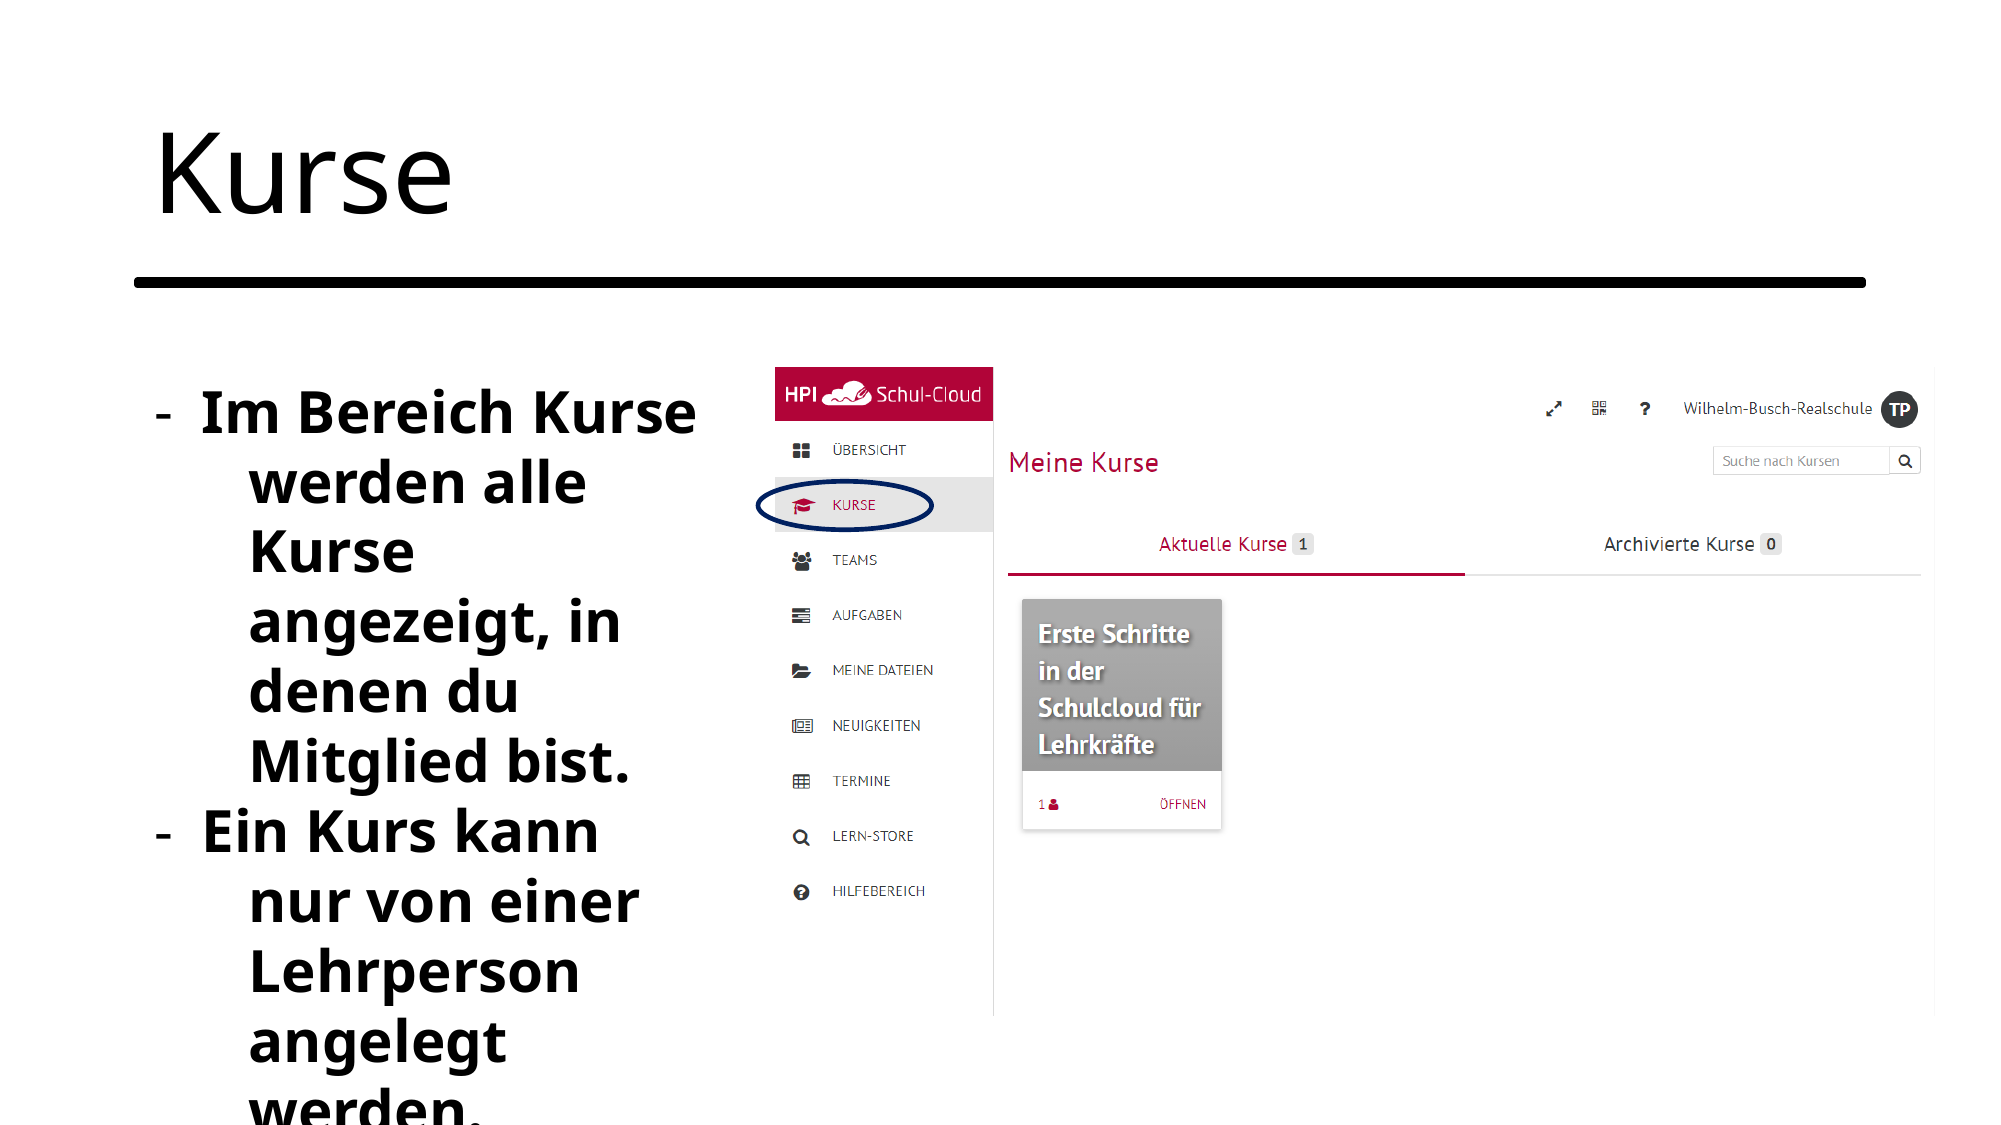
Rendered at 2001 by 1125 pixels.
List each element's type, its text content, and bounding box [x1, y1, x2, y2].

picture [775, 484, 929, 527]
text_box Im Bereich Kurse werden alle Kurse angezeigt, in denen du Mitglied bist. Ein Kurs kann nur von einer Lehrperson angelegt werden. Sobald eine Lehrperson dich zu einem Kurs einlädt, bist du Mitglied in diesem Kurs. [139, 367, 721, 878]
title Kurse [137, 59, 1863, 278]
picture [775, 367, 1935, 1016]
